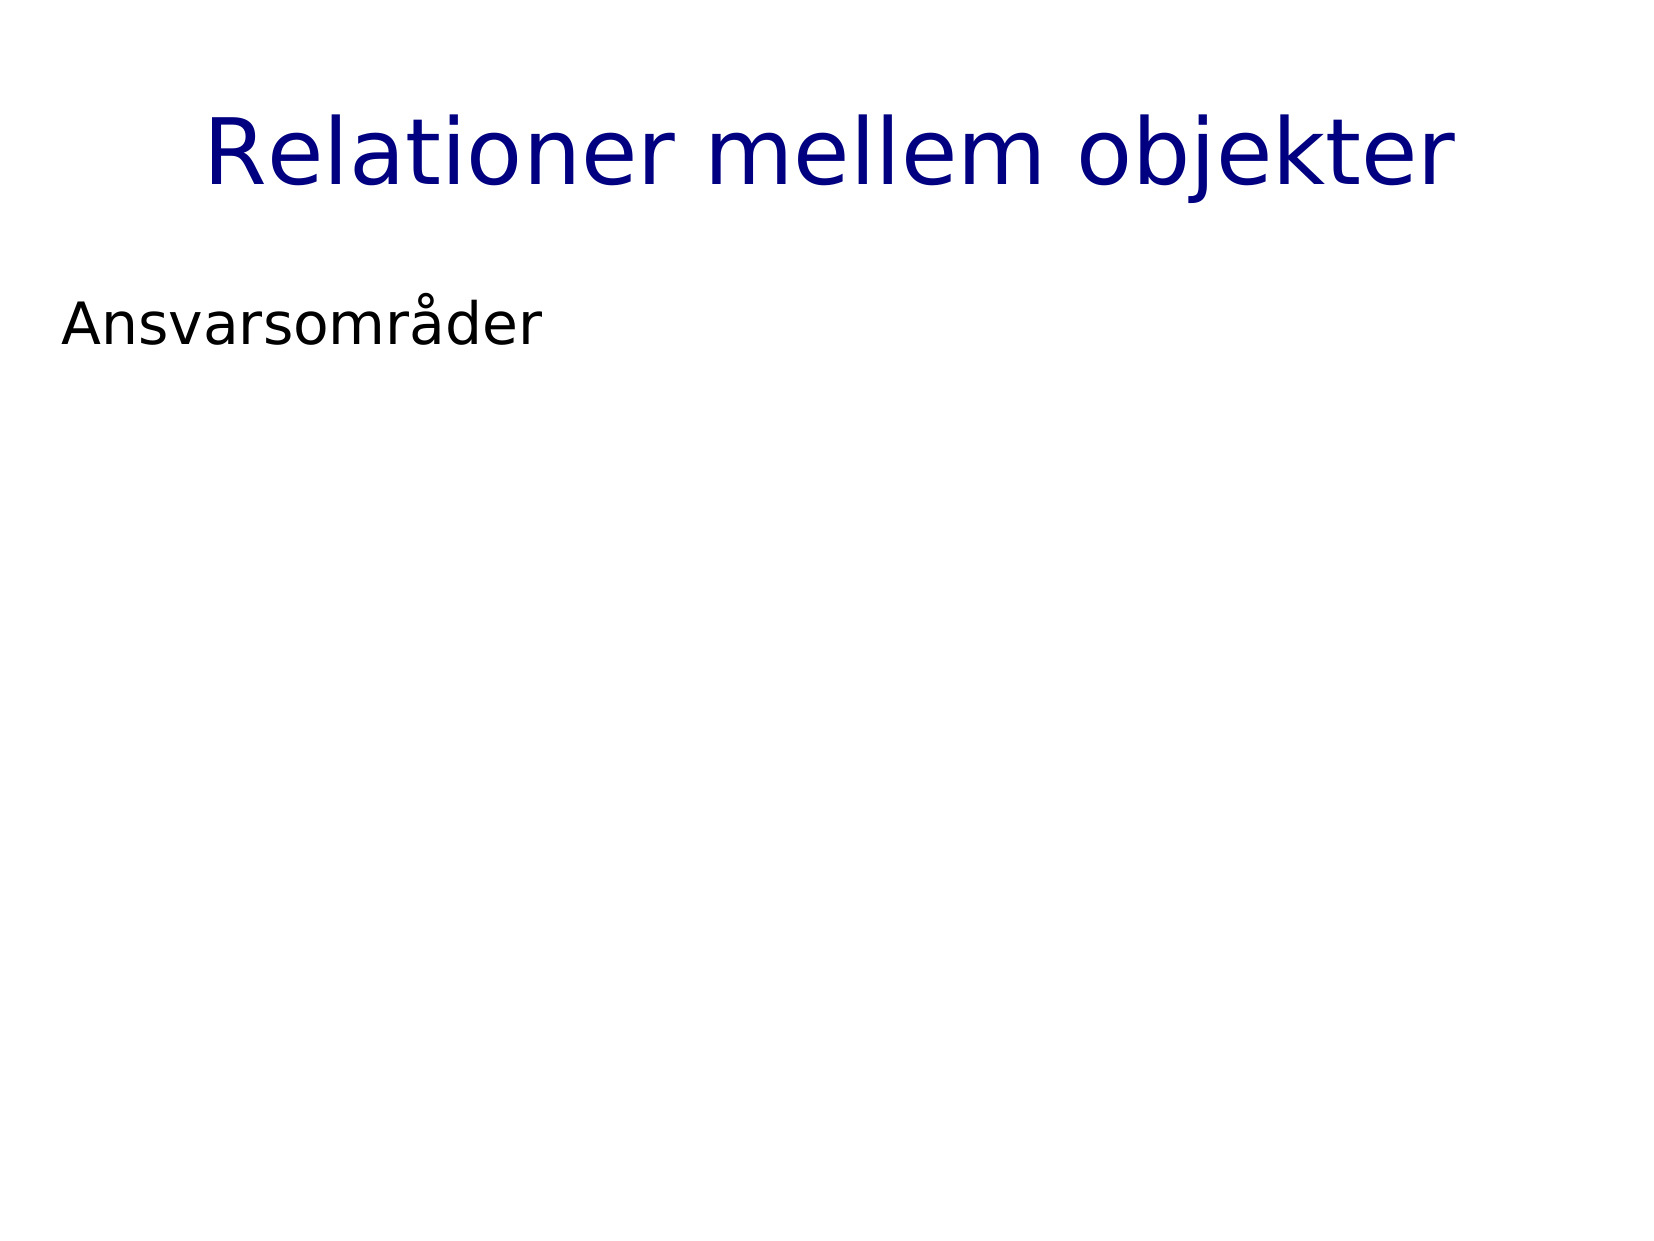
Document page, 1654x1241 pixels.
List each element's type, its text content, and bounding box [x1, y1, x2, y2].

list Ansvarsområder [44, 290, 1606, 1211]
title Relationer mellem objekter [30, 49, 1620, 257]
